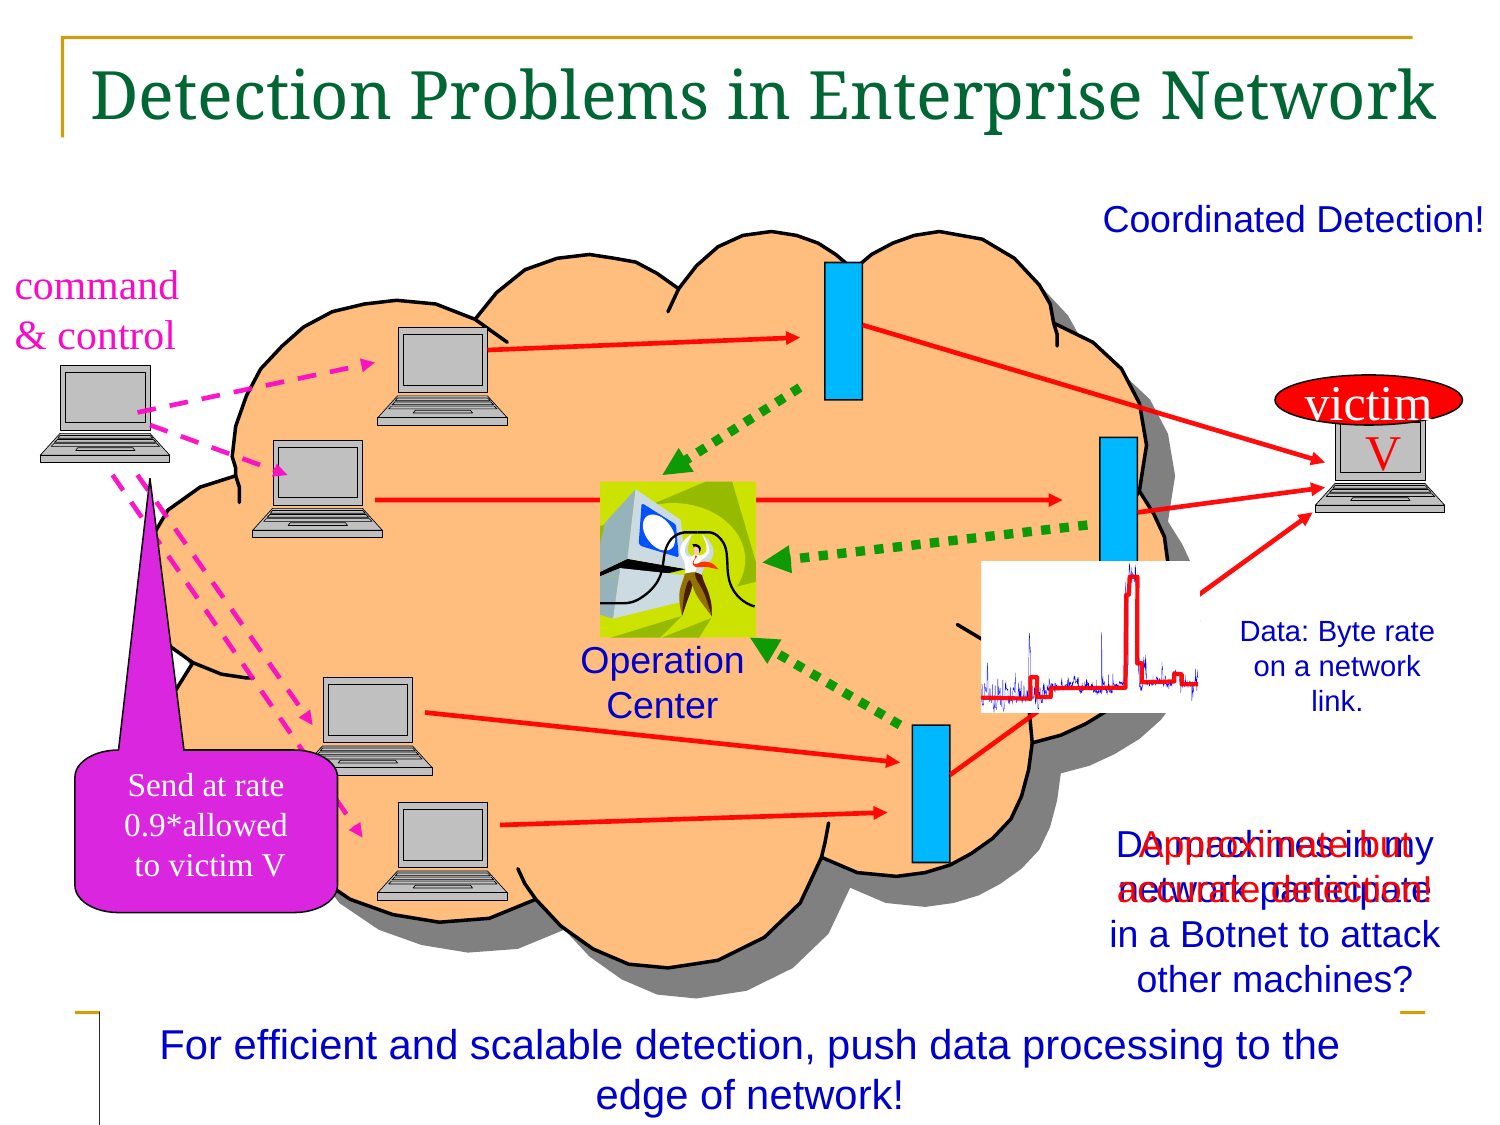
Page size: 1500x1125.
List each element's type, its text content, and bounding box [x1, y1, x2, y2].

text_box [1099, 437, 1138, 561]
text_box For efficient and scalable detection, push data processing to the edge of network! [99, 1009, 1401, 1125]
picture [1312, 414, 1449, 517]
text_box [912, 725, 950, 863]
text_box Operation Center [556, 628, 769, 734]
text_box [824, 262, 863, 400]
text_box Data: Byte rate on a network link. [1224, 612, 1451, 718]
picture [37, 221, 1225, 1009]
text_box Do machines in my network participate in a Botnet to attack other machines? [1087, 918, 1463, 1008]
title Detection Problems in Enterprise Network [74, 45, 1475, 221]
text_box Coordinated Detection! [1049, 187, 1500, 248]
text_box Approximate but accurate detection! [1087, 812, 1463, 918]
text_box victim [1274, 374, 1463, 425]
text_box command & control [0, 249, 195, 366]
text_box Send at rate 0.9*allowed to victim V [74, 478, 338, 913]
text_box victim [1414, 399, 1425, 422]
text_box V [1350, 412, 1417, 488]
